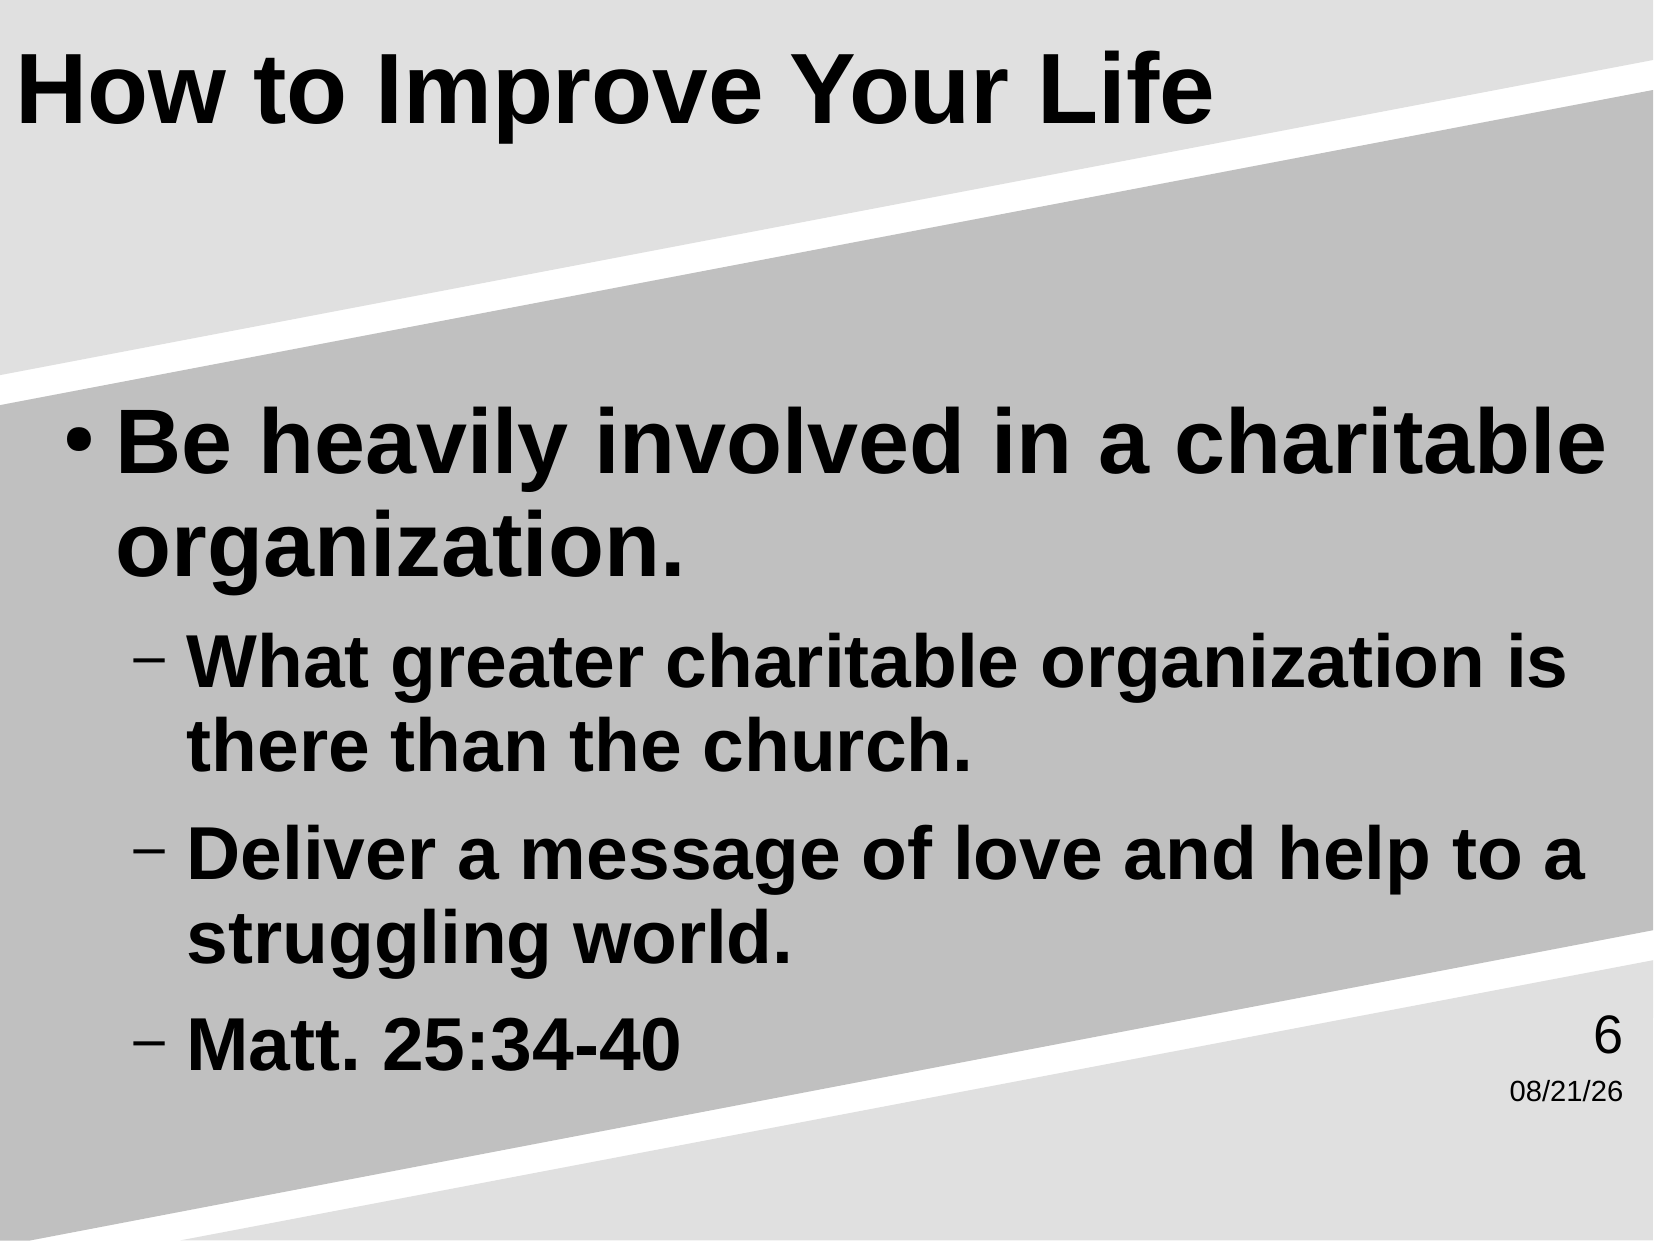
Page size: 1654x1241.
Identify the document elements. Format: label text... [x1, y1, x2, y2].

title How to Improve Your Life [15, 0, 1503, 193]
list Be heavily involved in a charitable organization. What greater charitable organization is there than the church. Deliver a message of love and help to a struggling world. Matt. 25:34-40 [45, 390, 1621, 1111]
